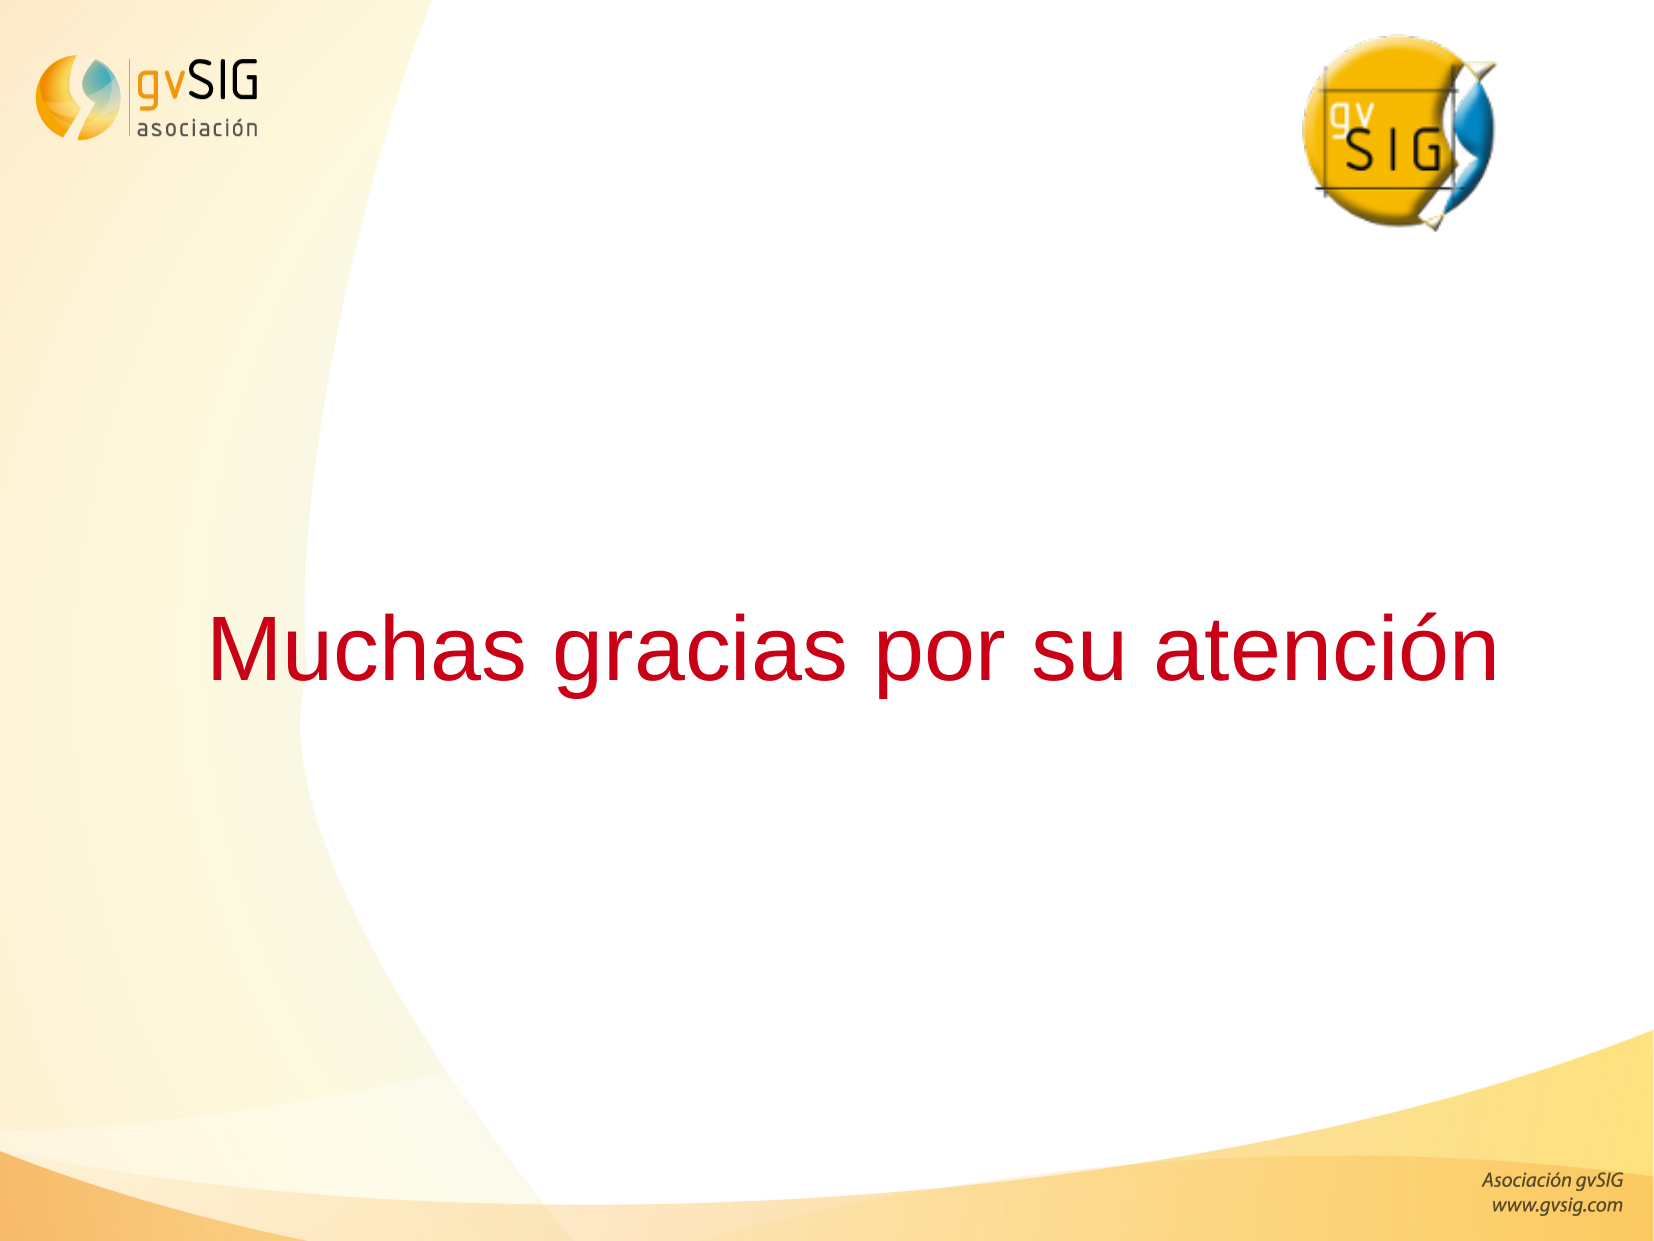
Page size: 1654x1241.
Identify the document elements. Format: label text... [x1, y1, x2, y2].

picture [0, 0, 1654, 1241]
text_box Muchas gracias por su atención [88, 590, 1595, 708]
